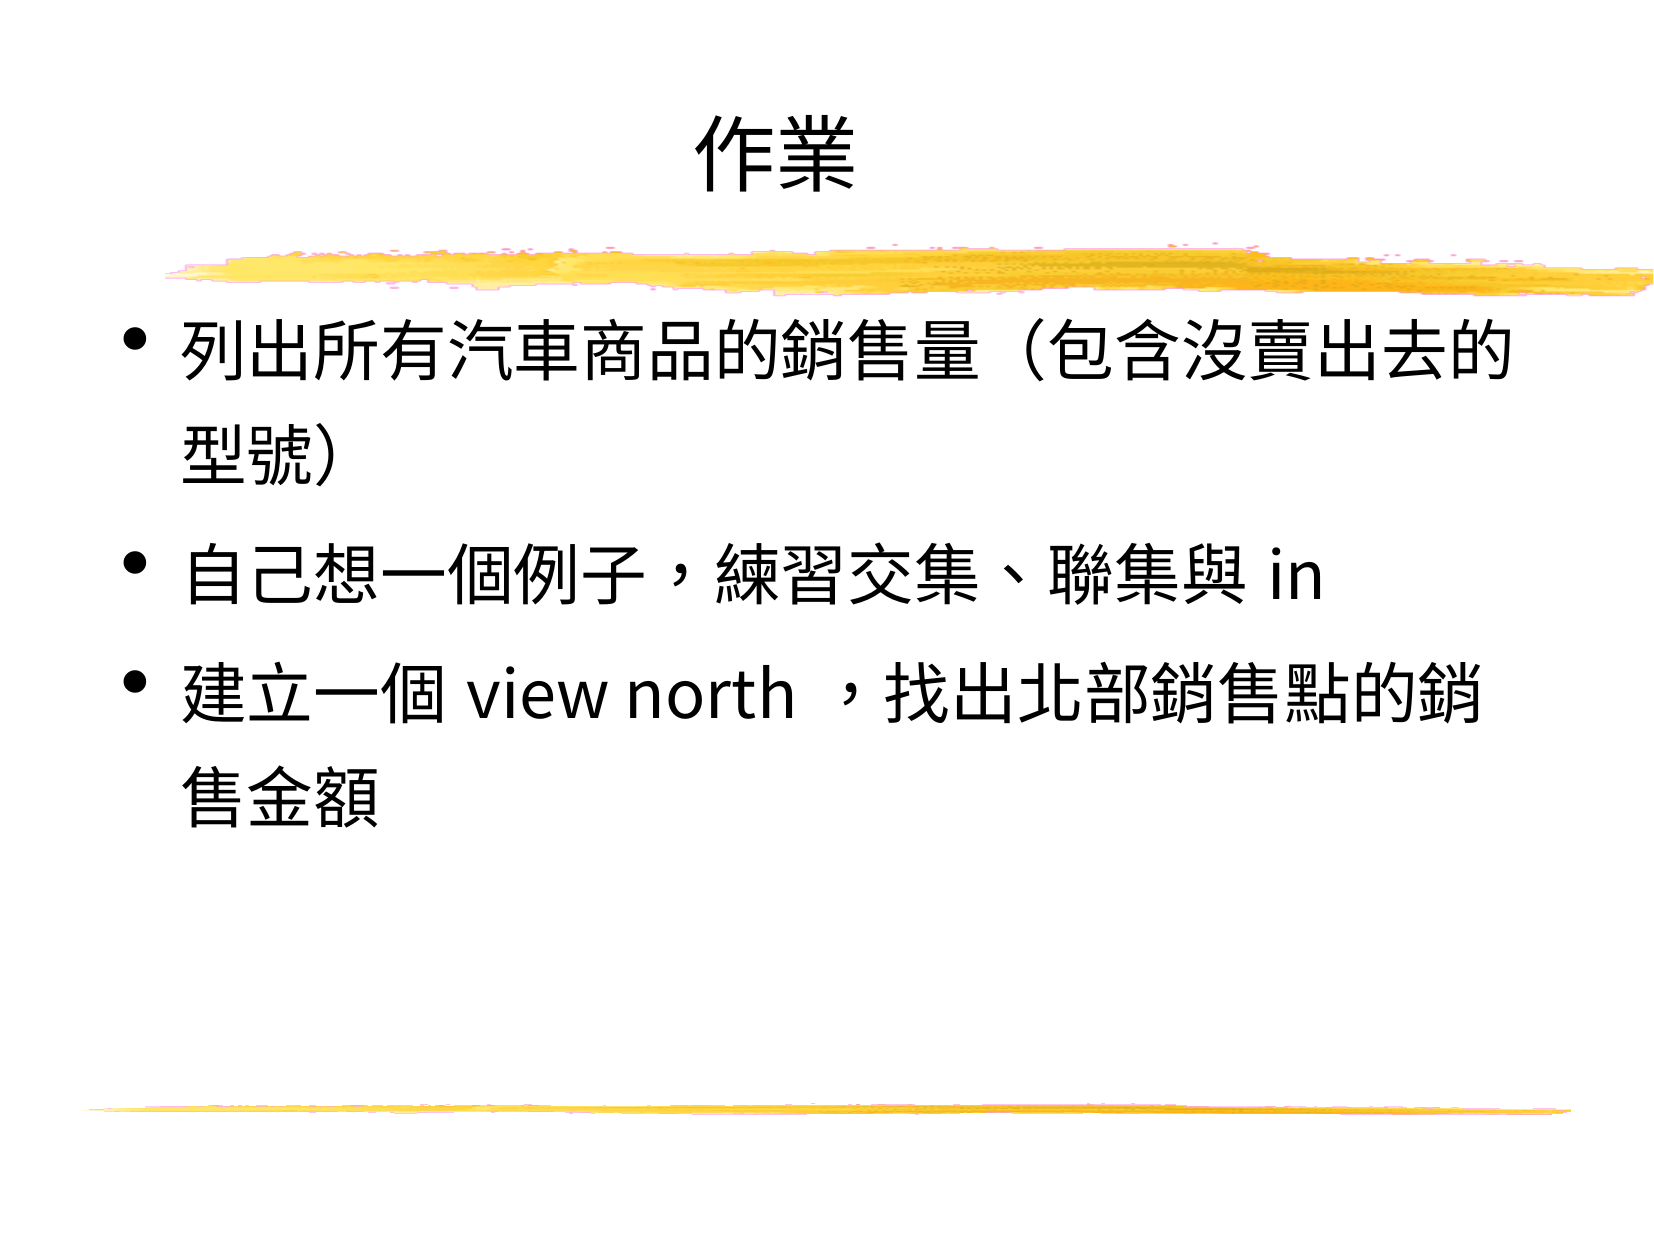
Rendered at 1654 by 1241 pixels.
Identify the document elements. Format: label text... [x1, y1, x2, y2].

picture [165, 237, 1654, 308]
title 作業 [73, 39, 1479, 249]
list 列出所有汽車商品的銷售量（包含沒賣出去的型號） 自己想一個例子，練習交集、聯集與in 建立一個view north，找出北部銷售點的銷售金額 [124, 290, 1530, 1061]
picture [82, 1102, 1571, 1117]
